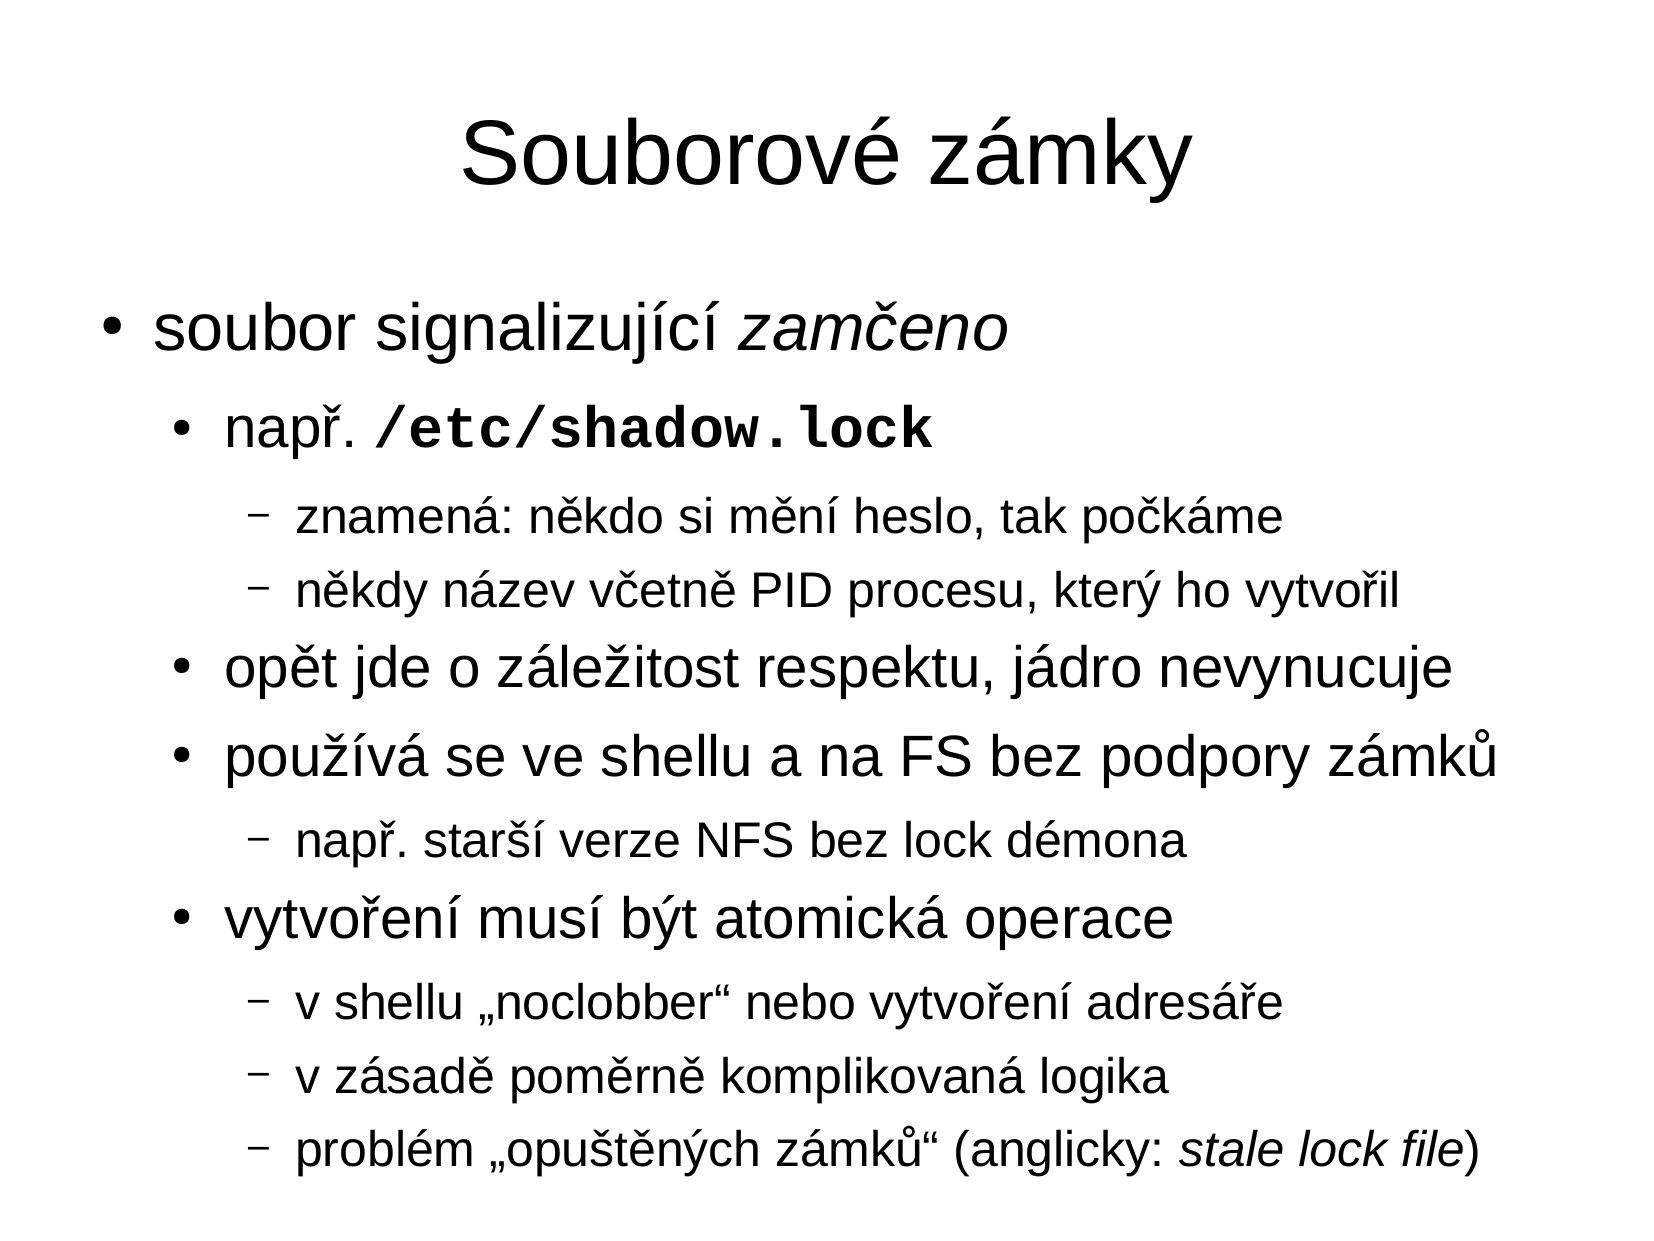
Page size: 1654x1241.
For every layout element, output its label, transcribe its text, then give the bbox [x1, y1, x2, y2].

list soubor signalizující zamčeno např. /etc/shadow.lock znamená: někdo si mění heslo, tak počkáme někdy název včetně PID procesu, který ho vytvořil opět jde o záležitost respektu, jádro nevynucuje používá se ve shellu a na FS bez podpory zámků např. starší verze NFS bez lock démona vytvoření musí být atomická operace v shellu „noclobber“ nebo vytvoření adresáře v zásadě poměrně komplikovaná logika problém „opuštěných zámků“ (anglicky: stale lock file) [82, 290, 1571, 1178]
title Souborové zámky [82, 56, 1571, 250]
